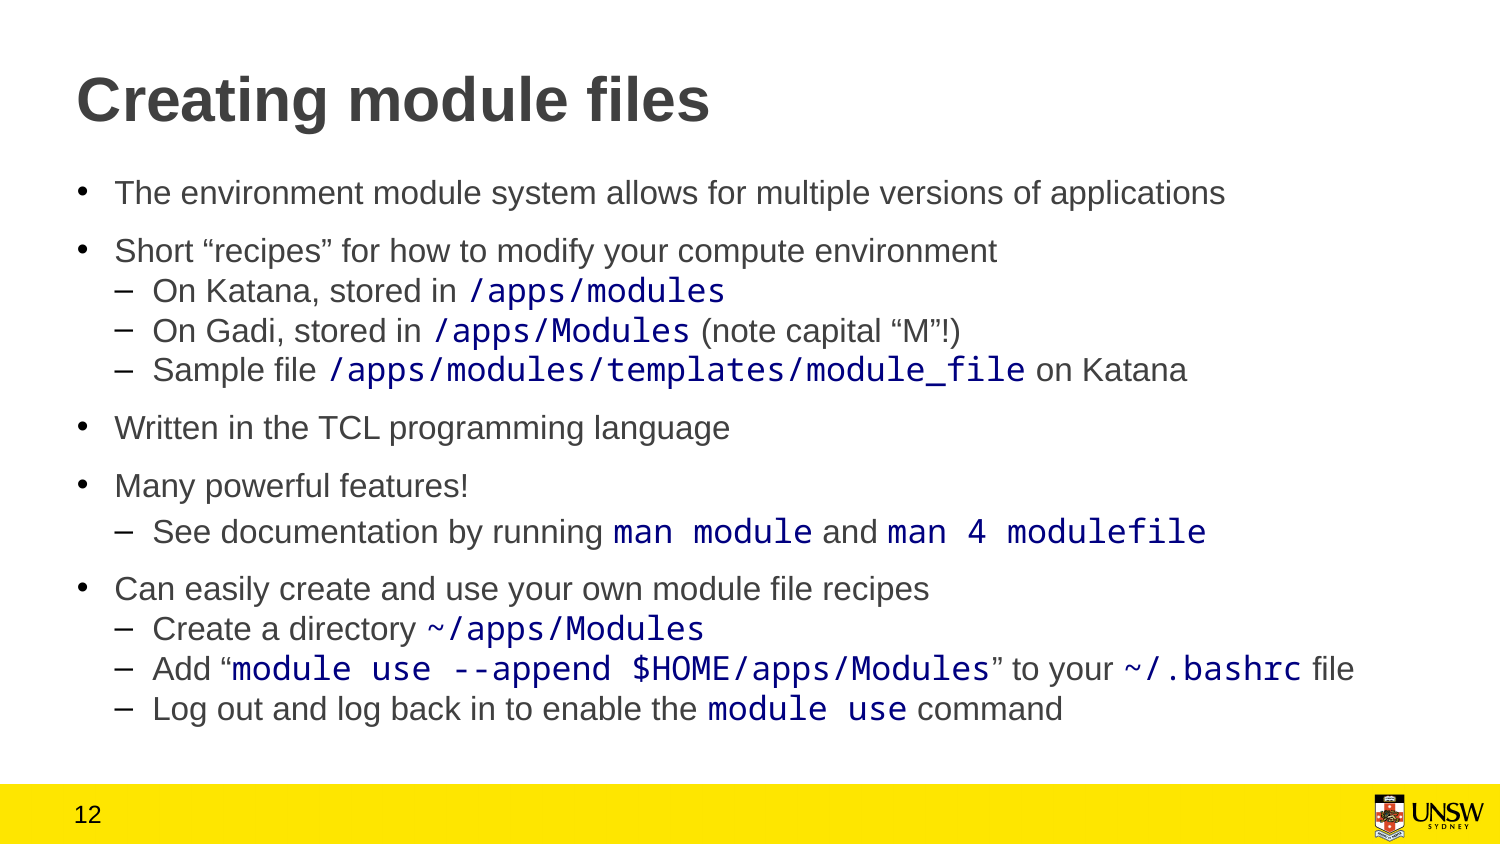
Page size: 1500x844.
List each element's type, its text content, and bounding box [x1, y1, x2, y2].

picture [0, 784, 1500, 844]
text_box <number> [59, 791, 219, 839]
title Creating module files [76, 59, 1427, 136]
list The environment module system allows for multiple versions of applications Short “recipes” for how to modify your compute environment On Katana, stored in /apps/modules On Gadi, stored in /apps/Modules (note capital “M”!) Sample file /apps/modules/templates/module_file on Katana Written in the TCL programming language Many powerful features! See documentation by running man module and man 4 modulefile Can easily create and use your own module file recipes Create a directory ~/apps/Modules Add “module use --append $HOME/apps/Modules” to your ~/.bashrc file Log out and log back in to enable the module use command [76, 171, 1424, 762]
